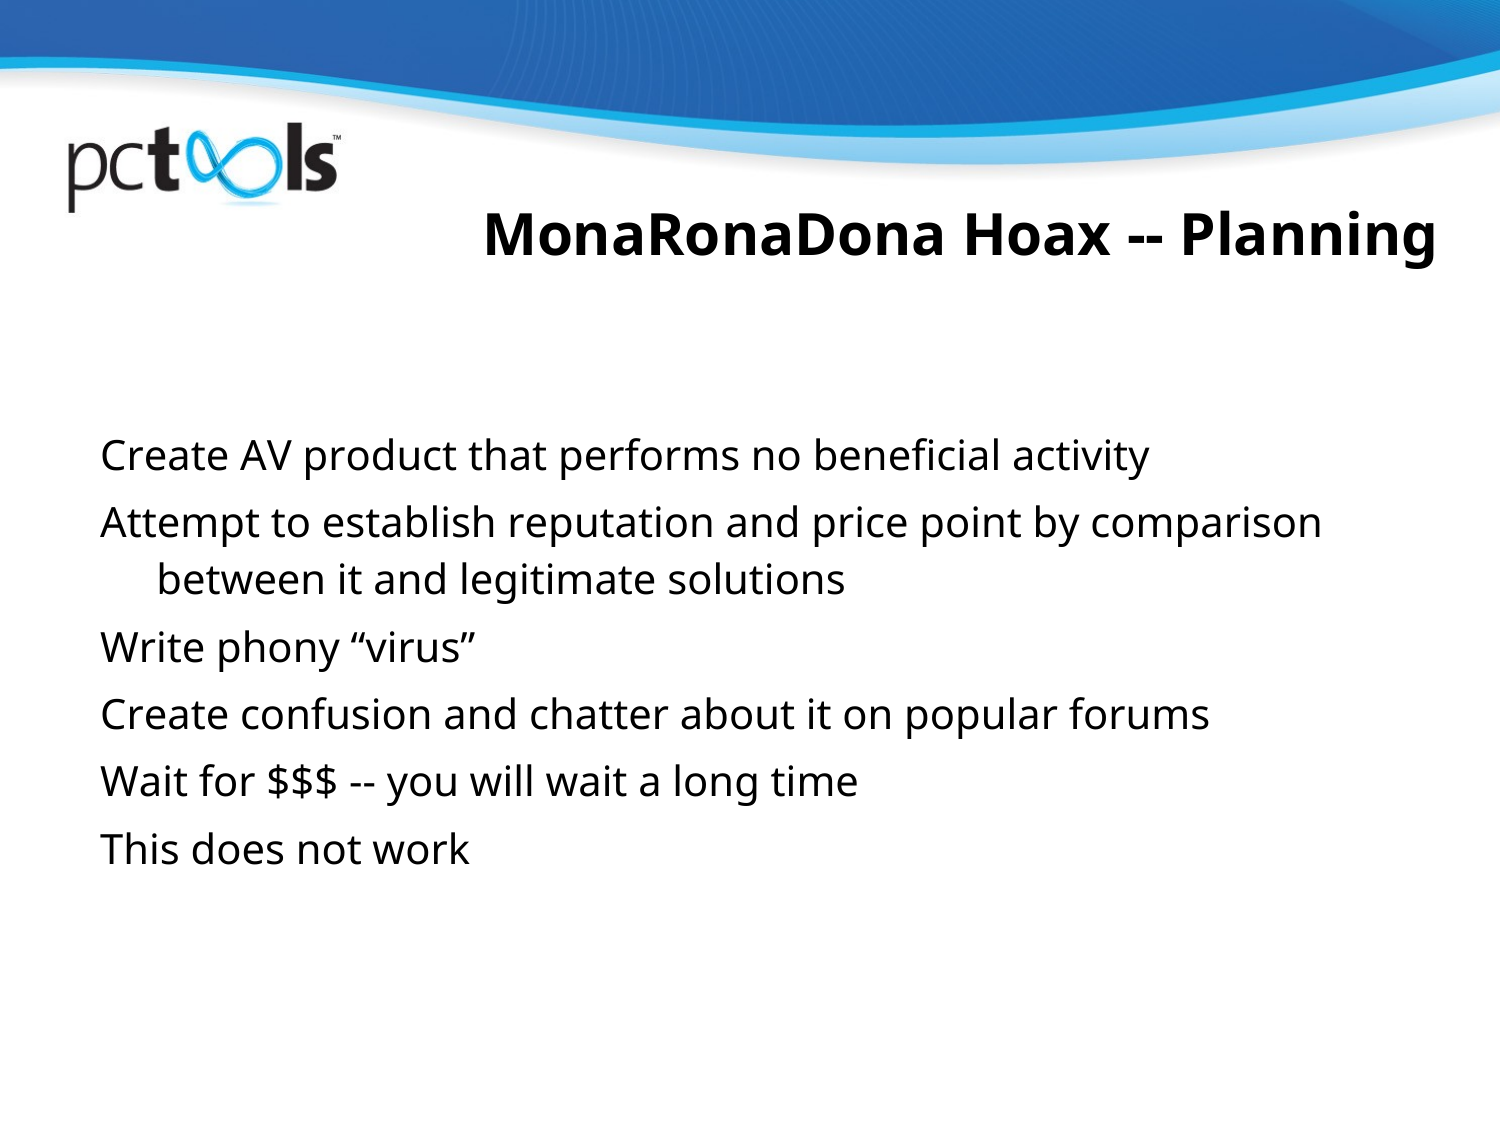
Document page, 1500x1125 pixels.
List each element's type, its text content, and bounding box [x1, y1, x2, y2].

list Create AV product that performs no beneficial activity Attempt to establish reputation and price point by comparison between it and legitimate solutions Write phony “virus” Create confusion and chatter about it on popular forums Wait for $$$ -- you will wait a long time This does not work [100, 290, 1451, 1019]
picture [194, 138, 207, 146]
picture [0, 0, 1500, 222]
title MonaRonaDona Hoax -- Planning [88, 146, 1439, 319]
